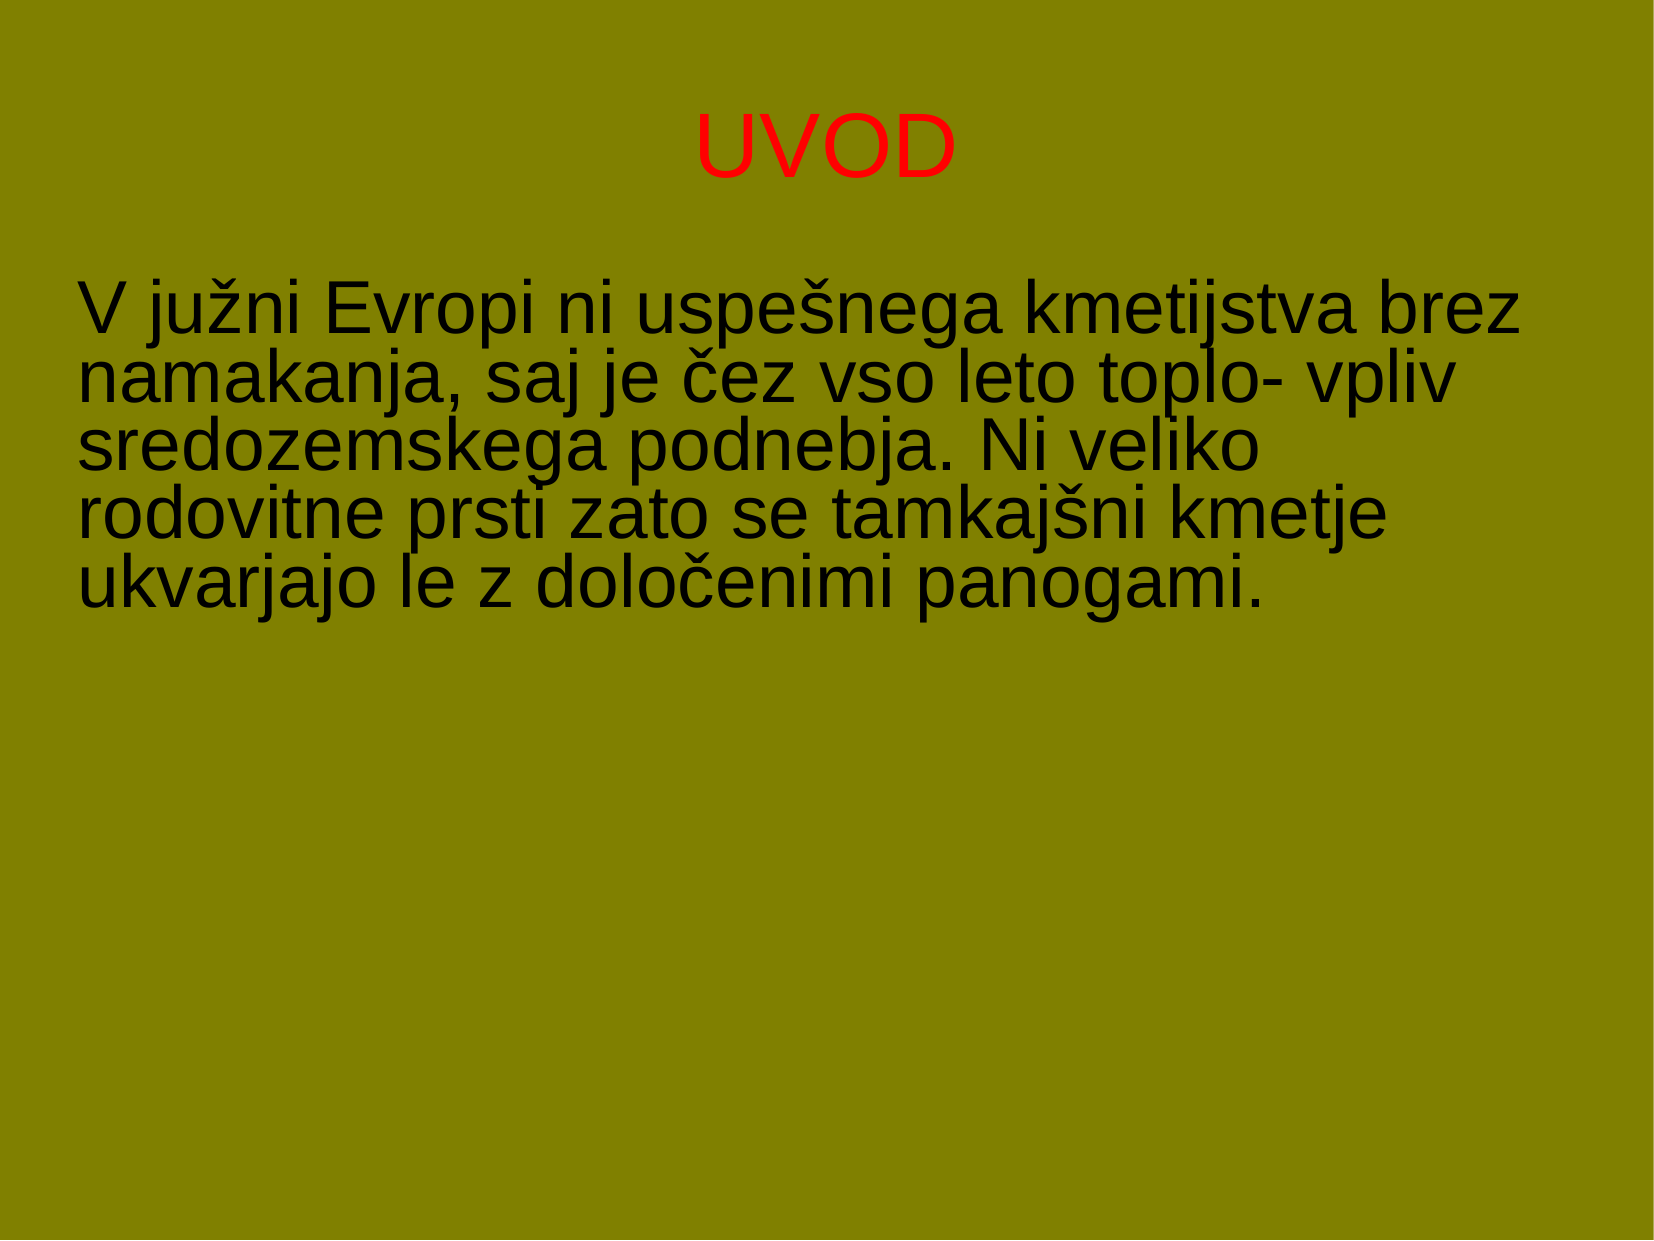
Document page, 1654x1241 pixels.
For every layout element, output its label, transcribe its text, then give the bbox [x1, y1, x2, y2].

subtitle V južni Evropi ni uspešnega kmetijstva brez namakanja, saj je čez vso leto toplo- vpliv sredozemskega podnebja. Ni veliko rodovitne prsti zato se tamkajšni kmetje ukvarjajo le z določenimi panogami. [77, 273, 1566, 1121]
title UVOD [82, 56, 1570, 249]
